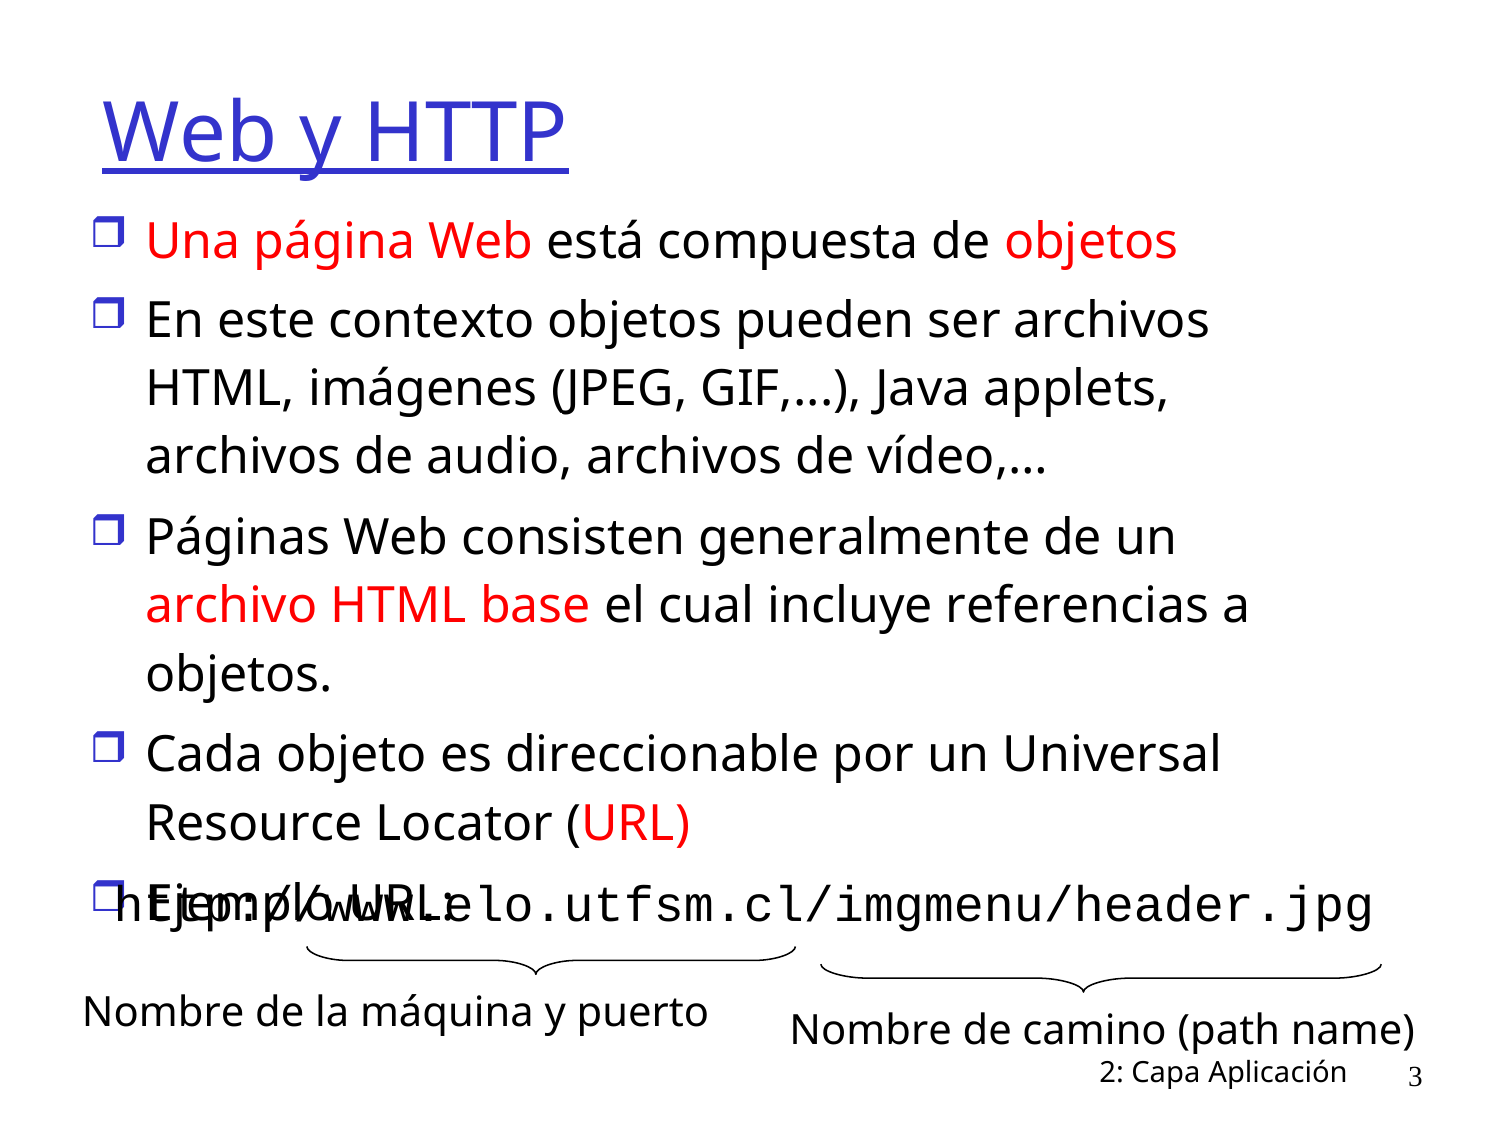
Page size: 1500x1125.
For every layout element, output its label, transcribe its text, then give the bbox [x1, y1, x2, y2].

title Web y HTTP [87, 37, 1363, 225]
list Una página Web está compuesta de objetos En este contexto objetos pueden ser archivos HTML, imágenes (JPEG, GIF,...), Java applets, archivos de audio, archivos de vídeo,… Páginas Web consisten generalmente de un archivo HTML base el cual incluye referencias a objetos. Cada objeto es direccionable por un Universal Resource Locator (URL) Ejemplo URL: [75, 202, 1351, 965]
text_box Nombre de la máquina y puerto [66, 983, 725, 1044]
text_box http://www.elo.utfsm.cl/imgmenu/header.jpg [98, 869, 1389, 941]
text_box Nombre de camino (path name) [774, 1000, 1431, 1062]
